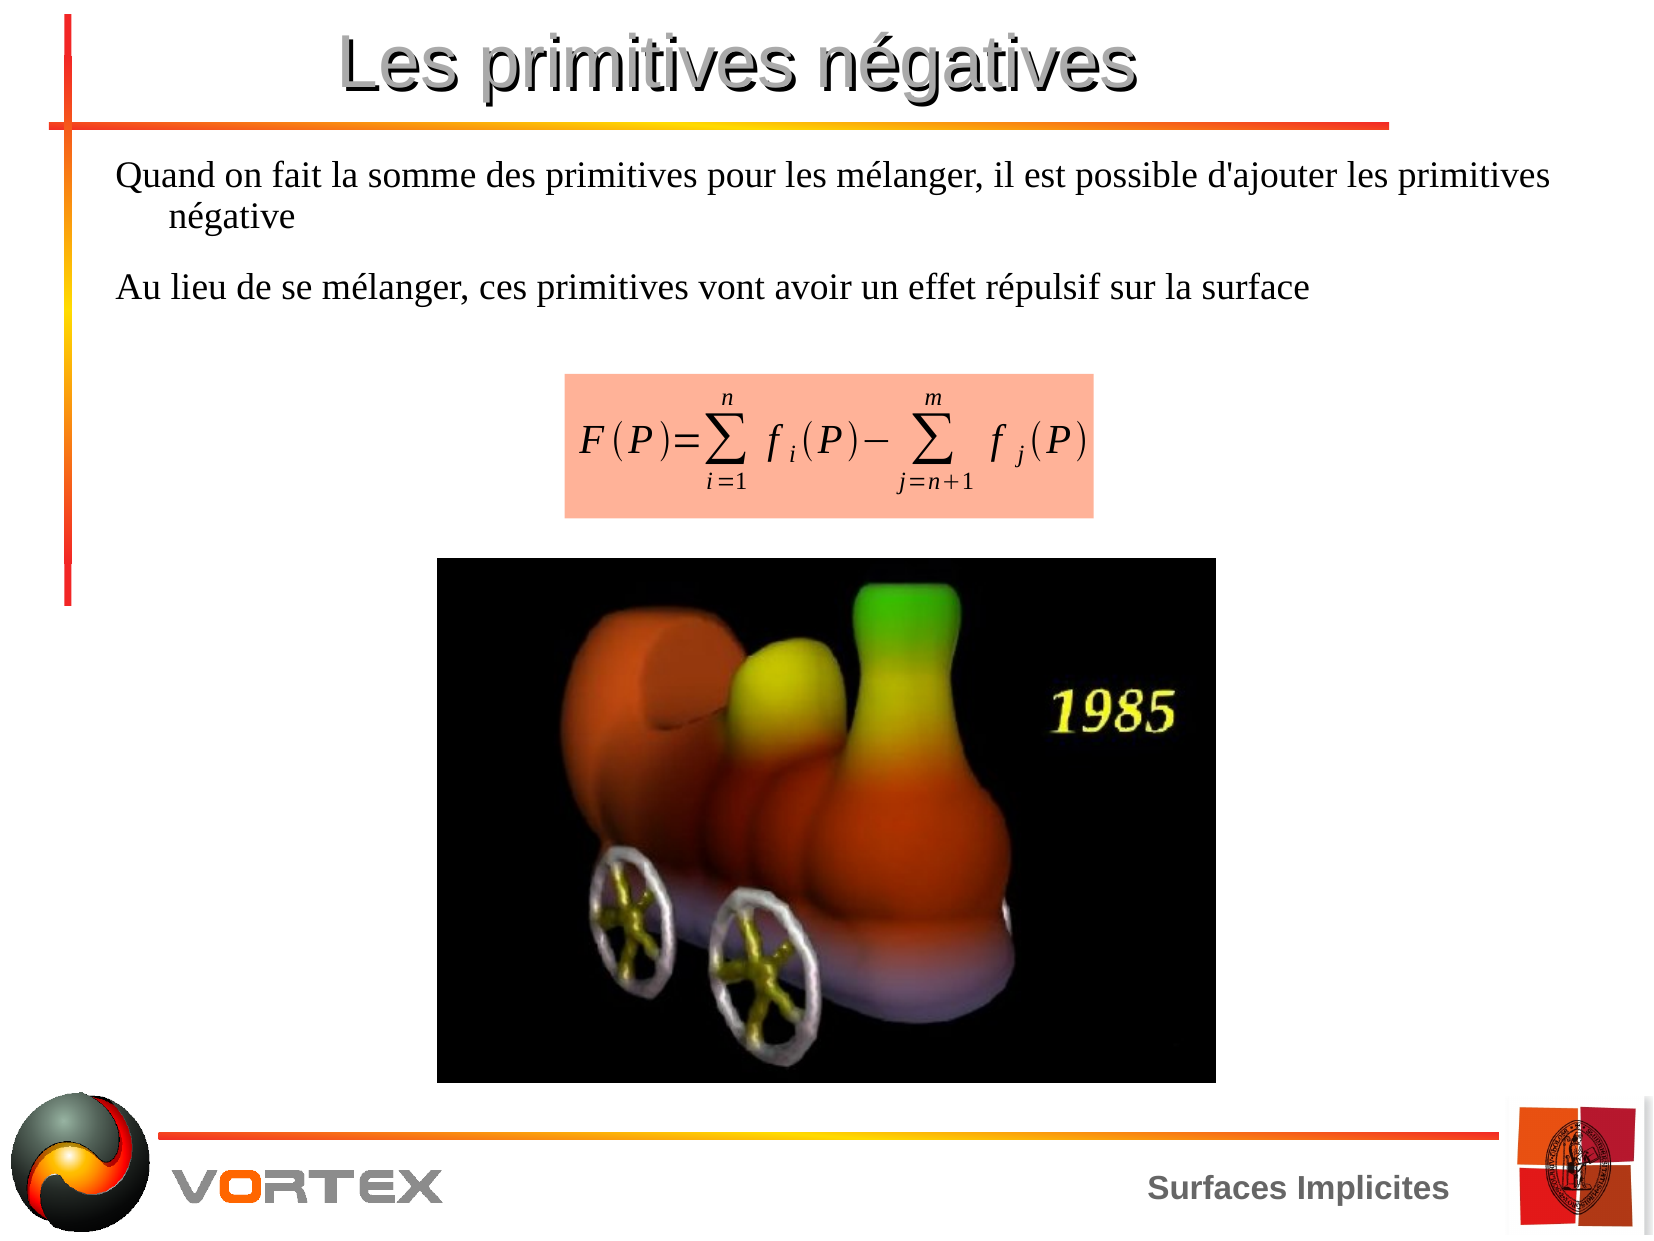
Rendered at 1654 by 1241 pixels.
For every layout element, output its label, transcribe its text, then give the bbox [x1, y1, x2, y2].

list Quand on fait la somme des primitives pour les mélanger, il est possible d'ajouter les primitives négative Au lieu de se mélanger, ces primitives vont avoir un effet répulsif sur la surface [97, 153, 1571, 1109]
picture [437, 558, 1216, 1083]
picture [11, 1092, 443, 1232]
chart [569, 383, 1096, 495]
title Les primitives négatives [82, 4, 1392, 120]
picture [1505, 1096, 1653, 1235]
